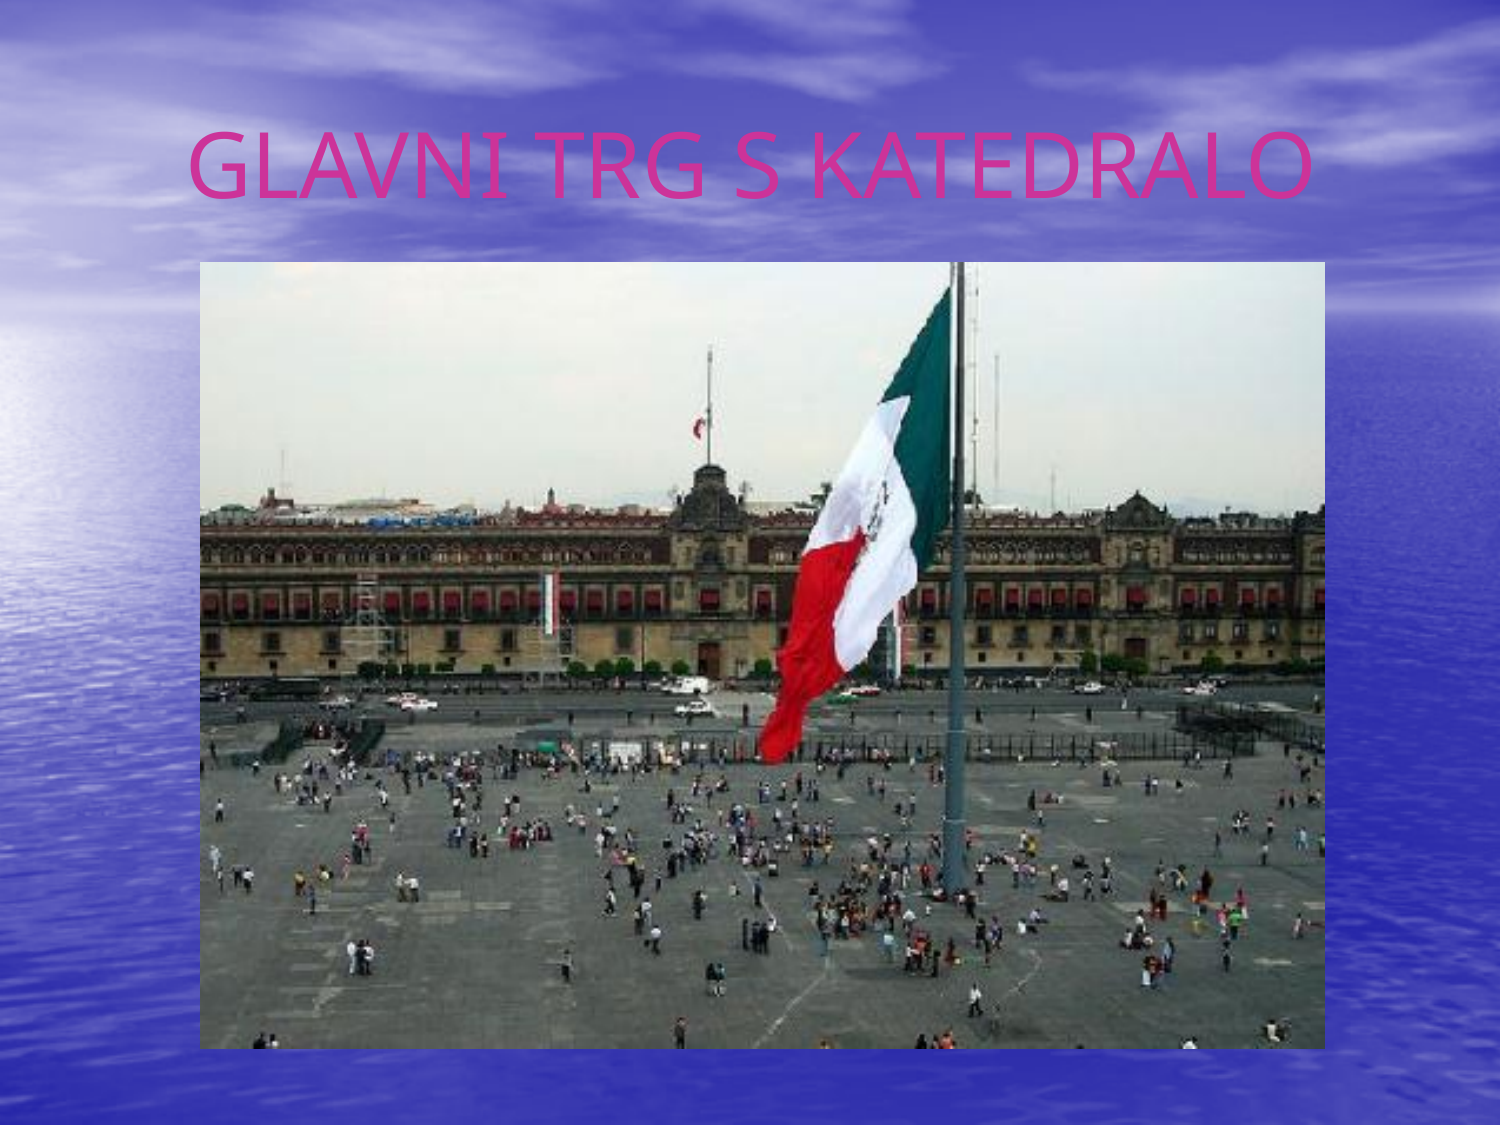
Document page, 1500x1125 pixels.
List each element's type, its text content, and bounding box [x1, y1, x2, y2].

picture [0, 0, 1500, 1125]
title GLAVNI TRG S KATEDRALO [75, 47, 1425, 275]
